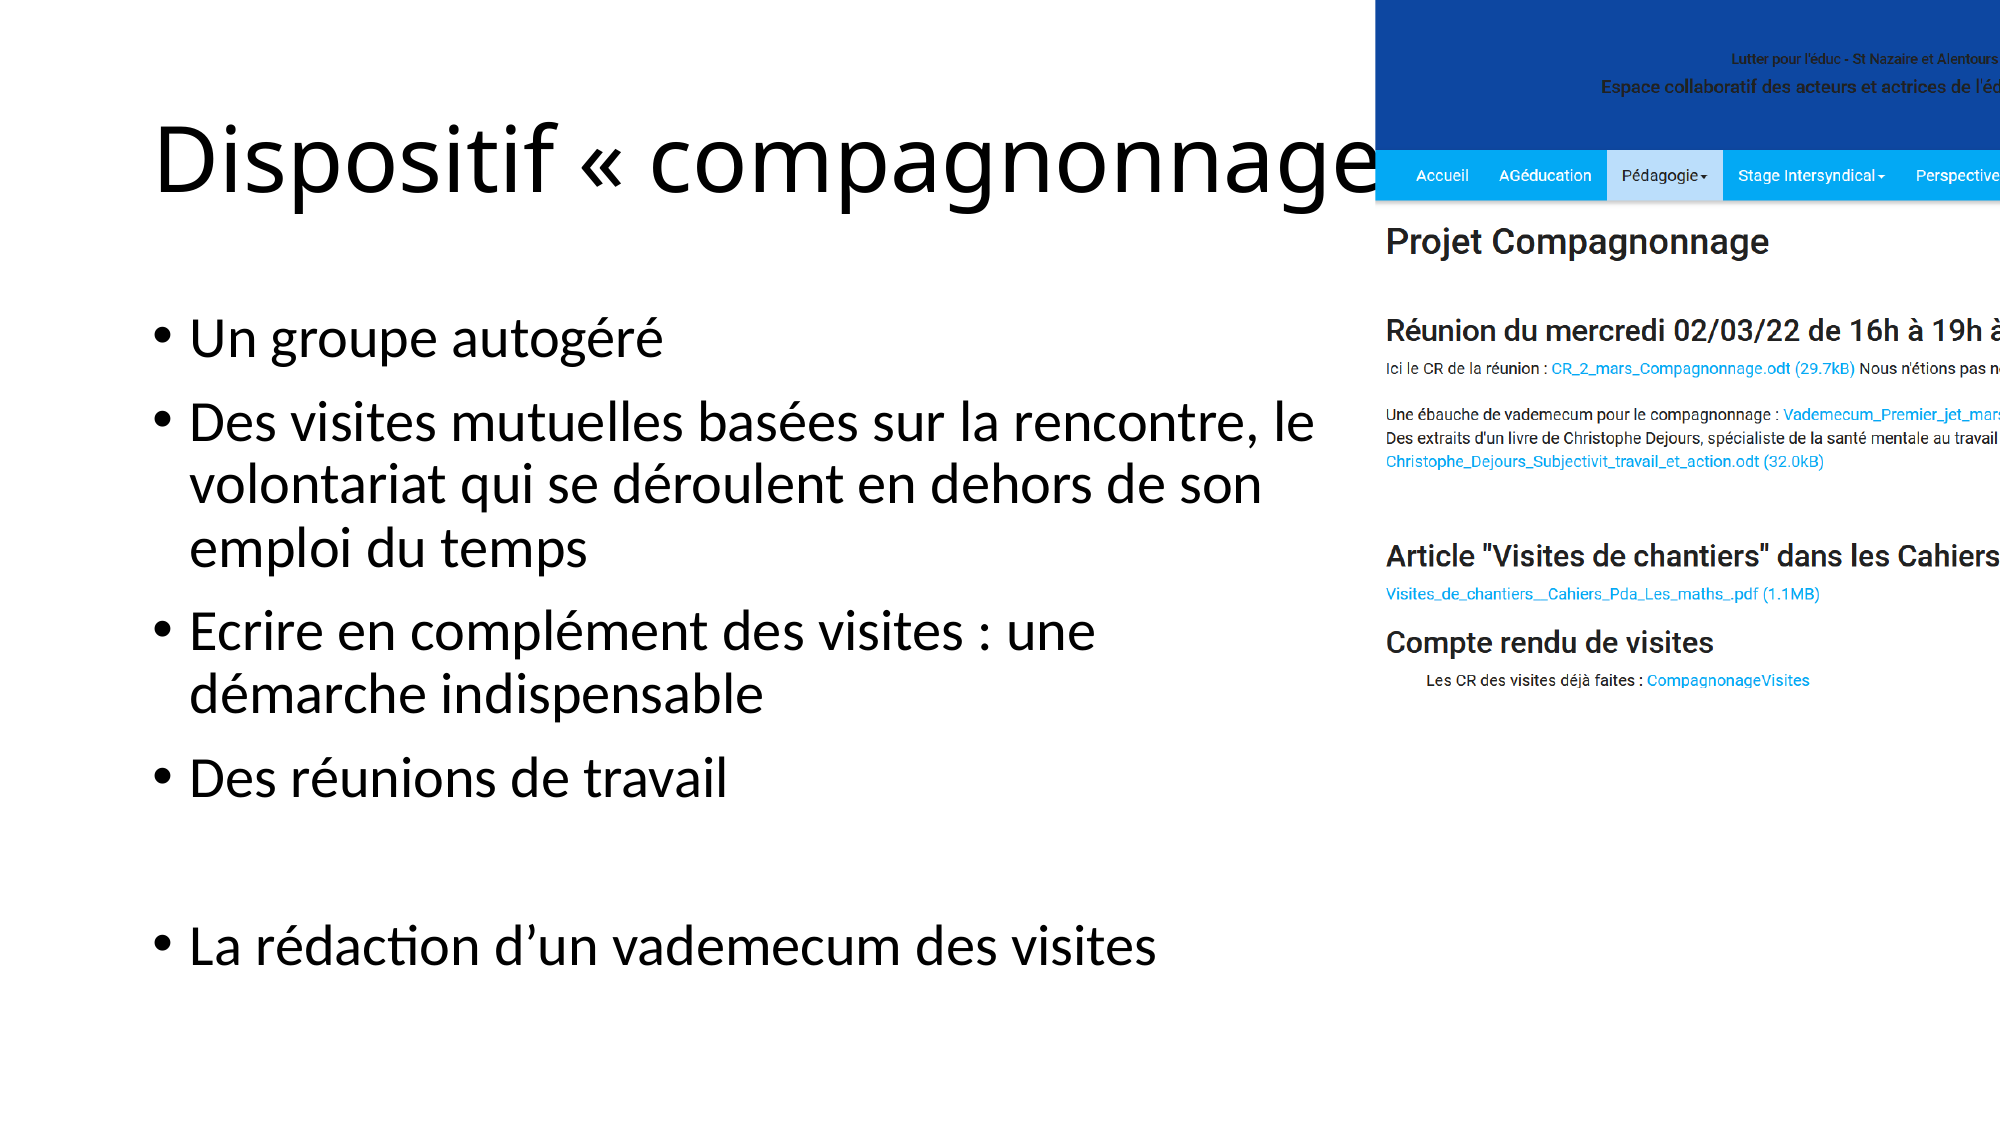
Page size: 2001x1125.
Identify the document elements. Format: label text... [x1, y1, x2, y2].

title Dispositif « compagnonnage » [137, 53, 1375, 272]
list Un groupe autogéré Des visites mutuelles basées sur la rencontre, le volontariat qui se déroulent en dehors de son emploi du temps Ecrire en complément des visites : une démarche indispensable Des réunions de travail La rédaction d’un vademecum des visites [137, 299, 1348, 1014]
picture [1375, 0, 2000, 688]
